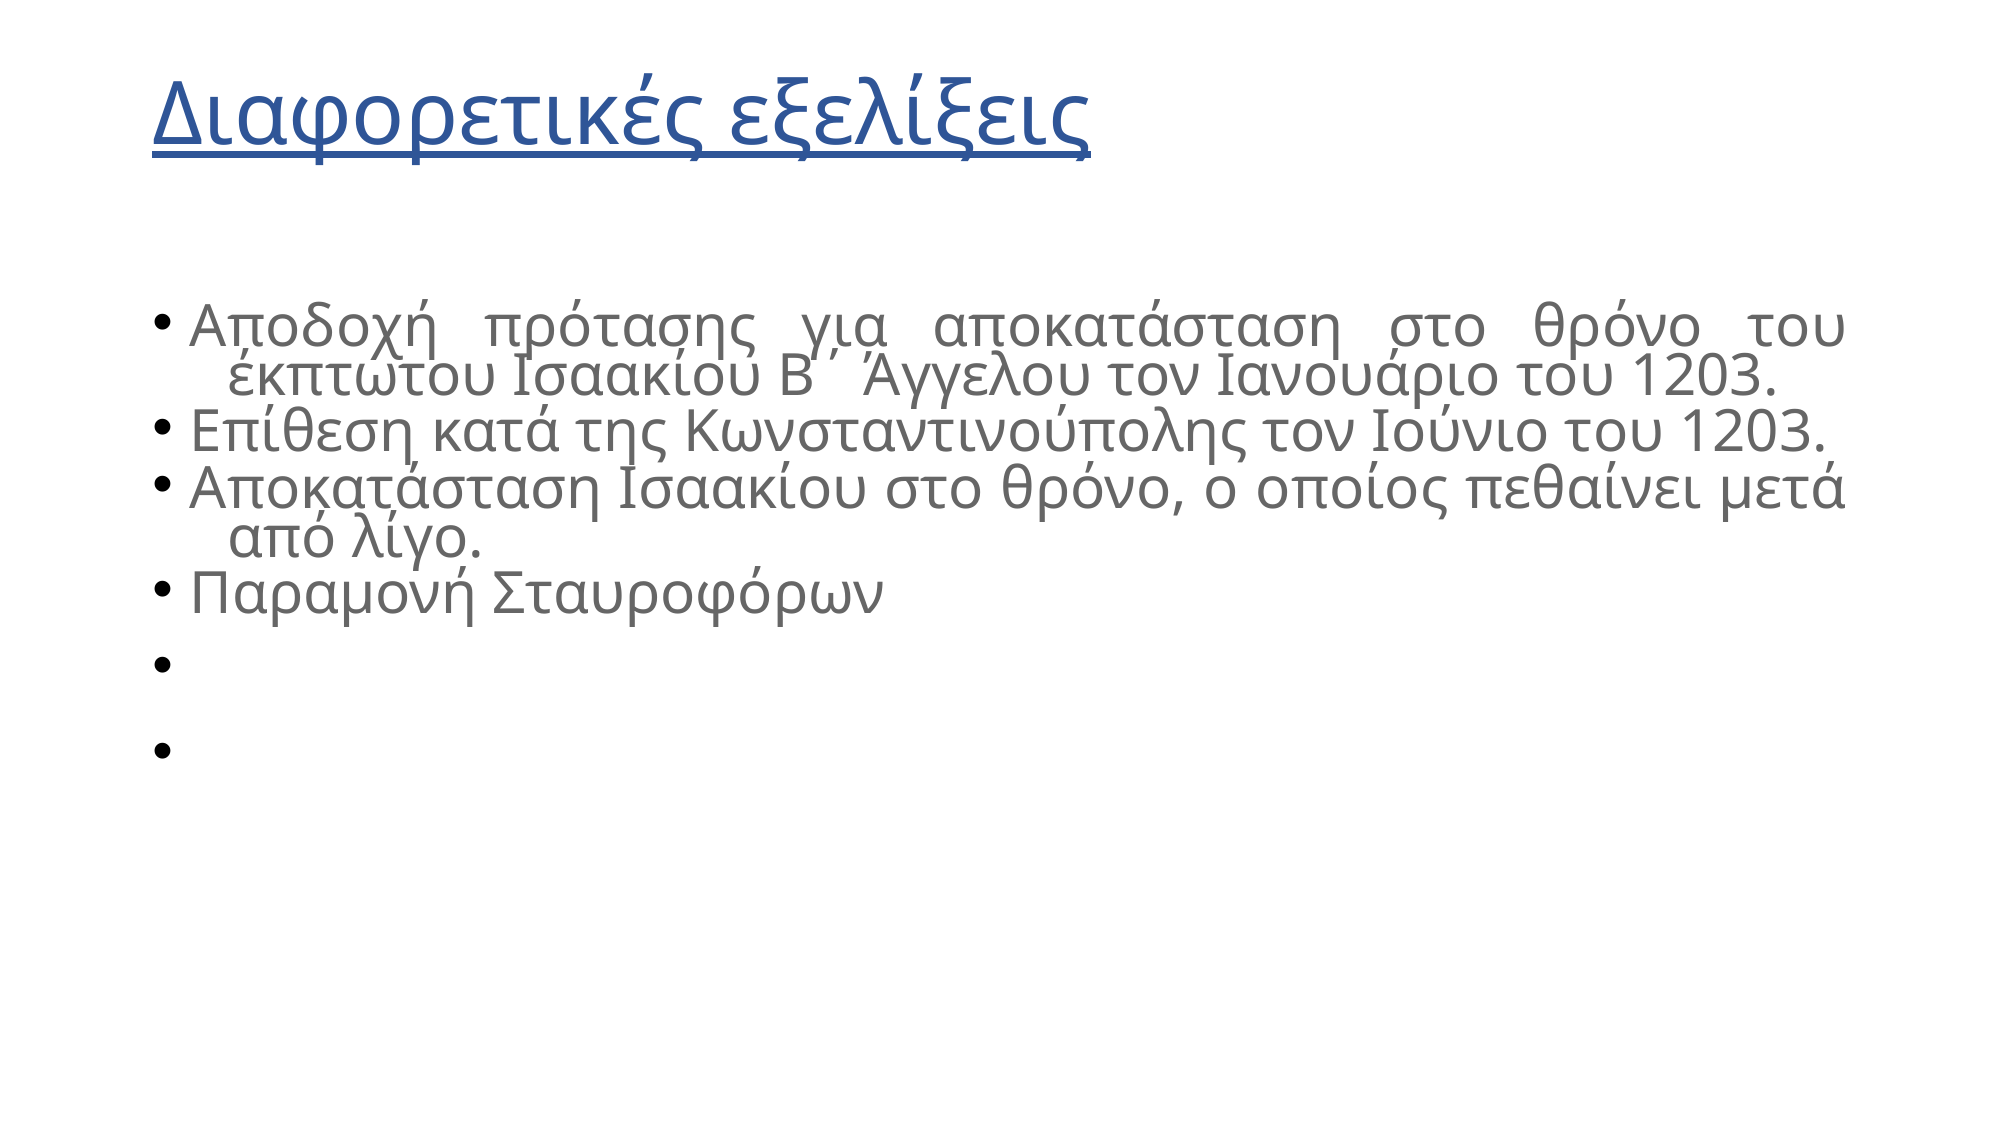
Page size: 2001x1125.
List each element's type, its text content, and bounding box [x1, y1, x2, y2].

list Αποδοχή πρότασης για αποκατάσταση στο θρόνο του έκπτωτου Ισαακίου Β΄ Άγγελου τον Ιανουάριο του 1203. Επίθεση κατά της Κωνσταντινούπολης τον Ιούνιο του 1203. Αποκατάσταση Ισαακίου στο θρόνο, ο οποίος πεθαίνει μετά από λίγο. Παραμονή Σταυροφόρων [137, 299, 1863, 1014]
title Διαφορετικές εξελίξεις [137, 59, 1863, 278]
